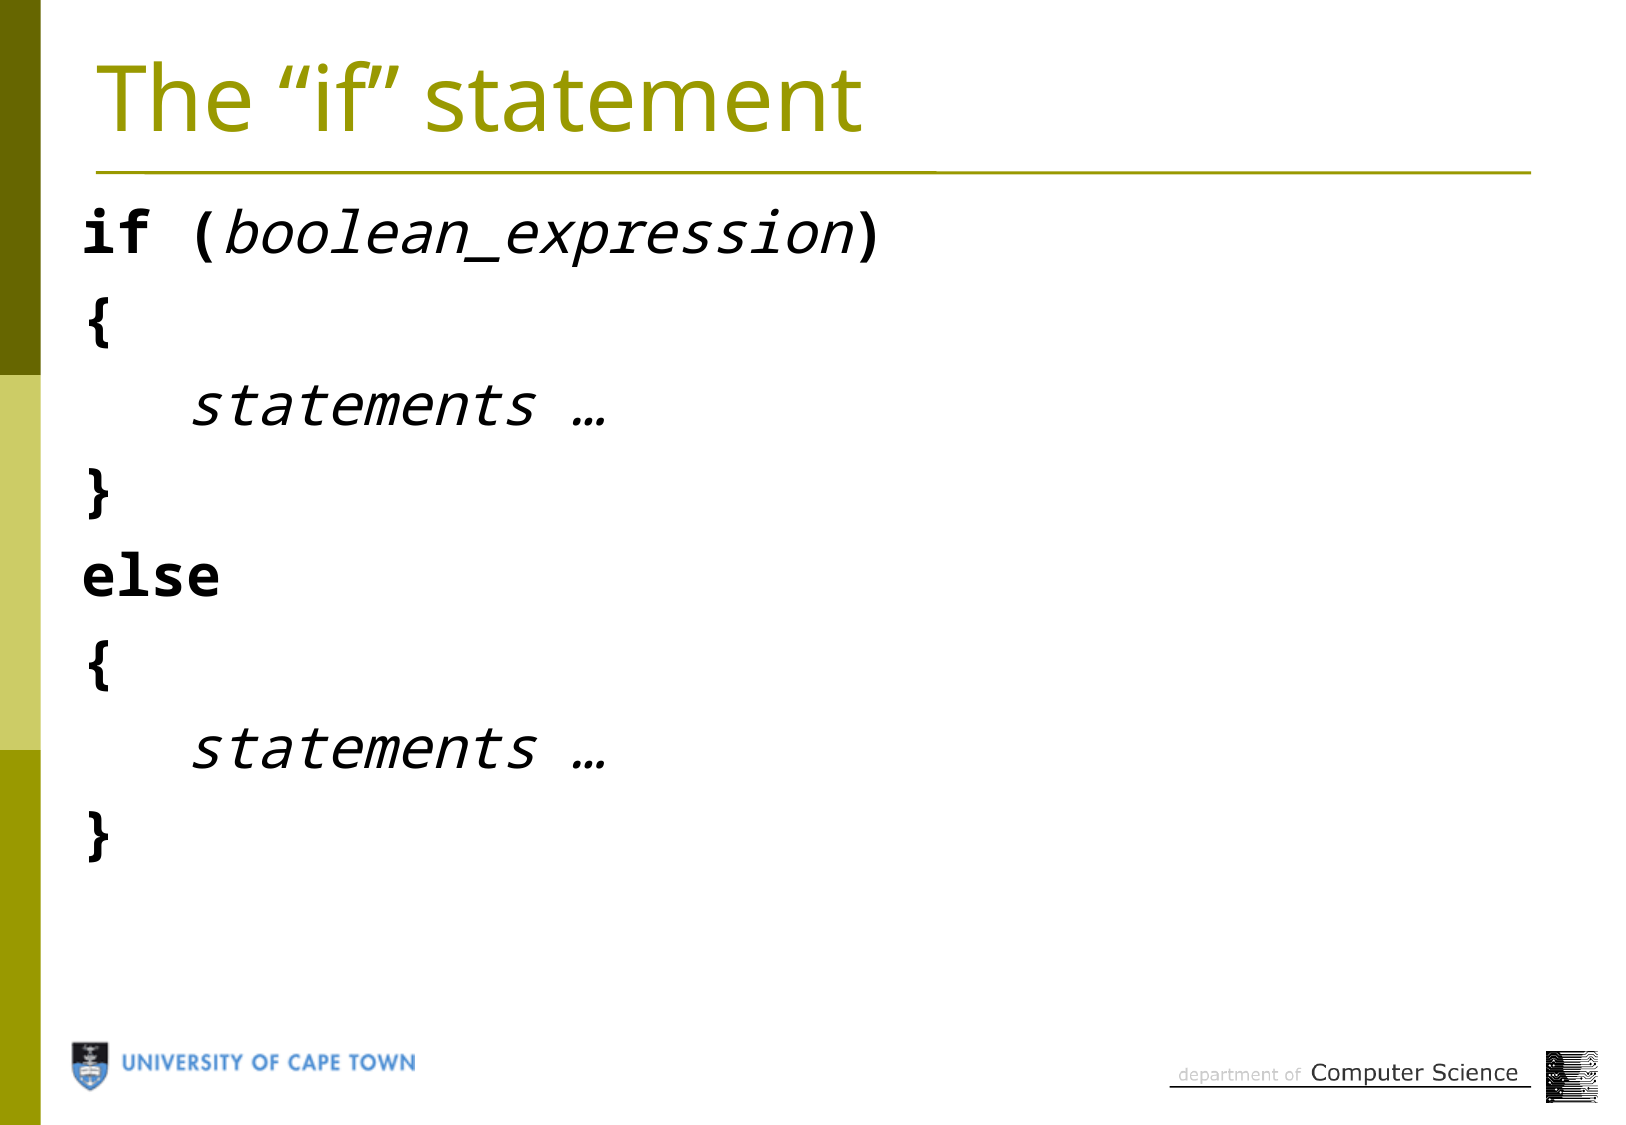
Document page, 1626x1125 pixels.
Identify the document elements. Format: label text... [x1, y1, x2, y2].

title The “if” statement [81, 21, 1543, 180]
picture [1169, 1043, 1532, 1091]
picture [61, 1024, 415, 1103]
picture [1546, 1051, 1598, 1103]
list if (boolean_expression) { statements … } else { statements … } [81, 196, 1543, 1005]
